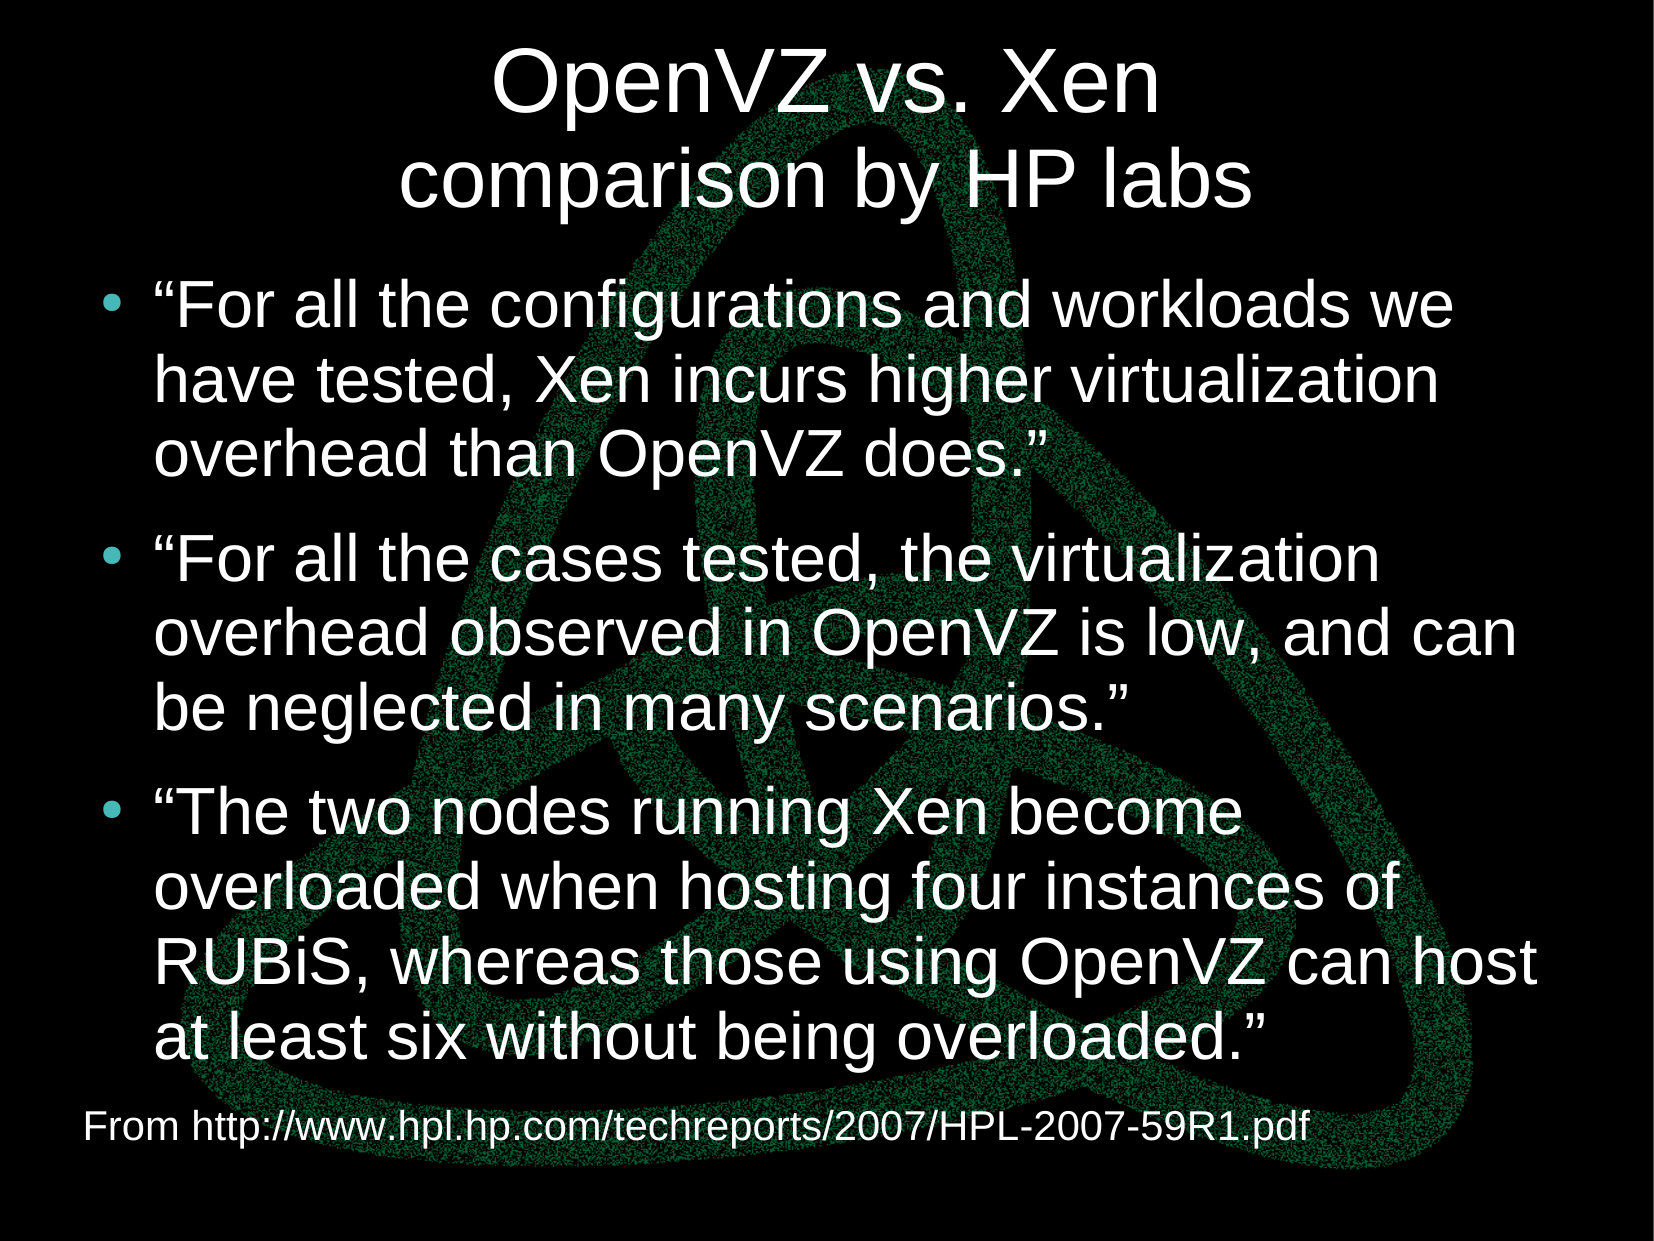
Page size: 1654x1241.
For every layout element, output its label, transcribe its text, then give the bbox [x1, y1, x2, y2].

title OpenVZ vs. Xen comparison by HP labs [82, 23, 1571, 231]
picture [0, 0, 1654, 1241]
list “For all the configurations and workloads we have tested, Xen incurs higher virtualization overhead than OpenVZ does.” “For all the cases tested, the virtualization overhead observed in OpenVZ is low, and can be neglected in many scenarios.” “The two nodes running Xen become overloaded when hosting four instances of RUBiS, whereas those using OpenVZ can host at least six without being overloaded.” From http://www.hpl.hp.com/techreports/2007/HPL-2007-59R1.pdf [82, 266, 1571, 1241]
